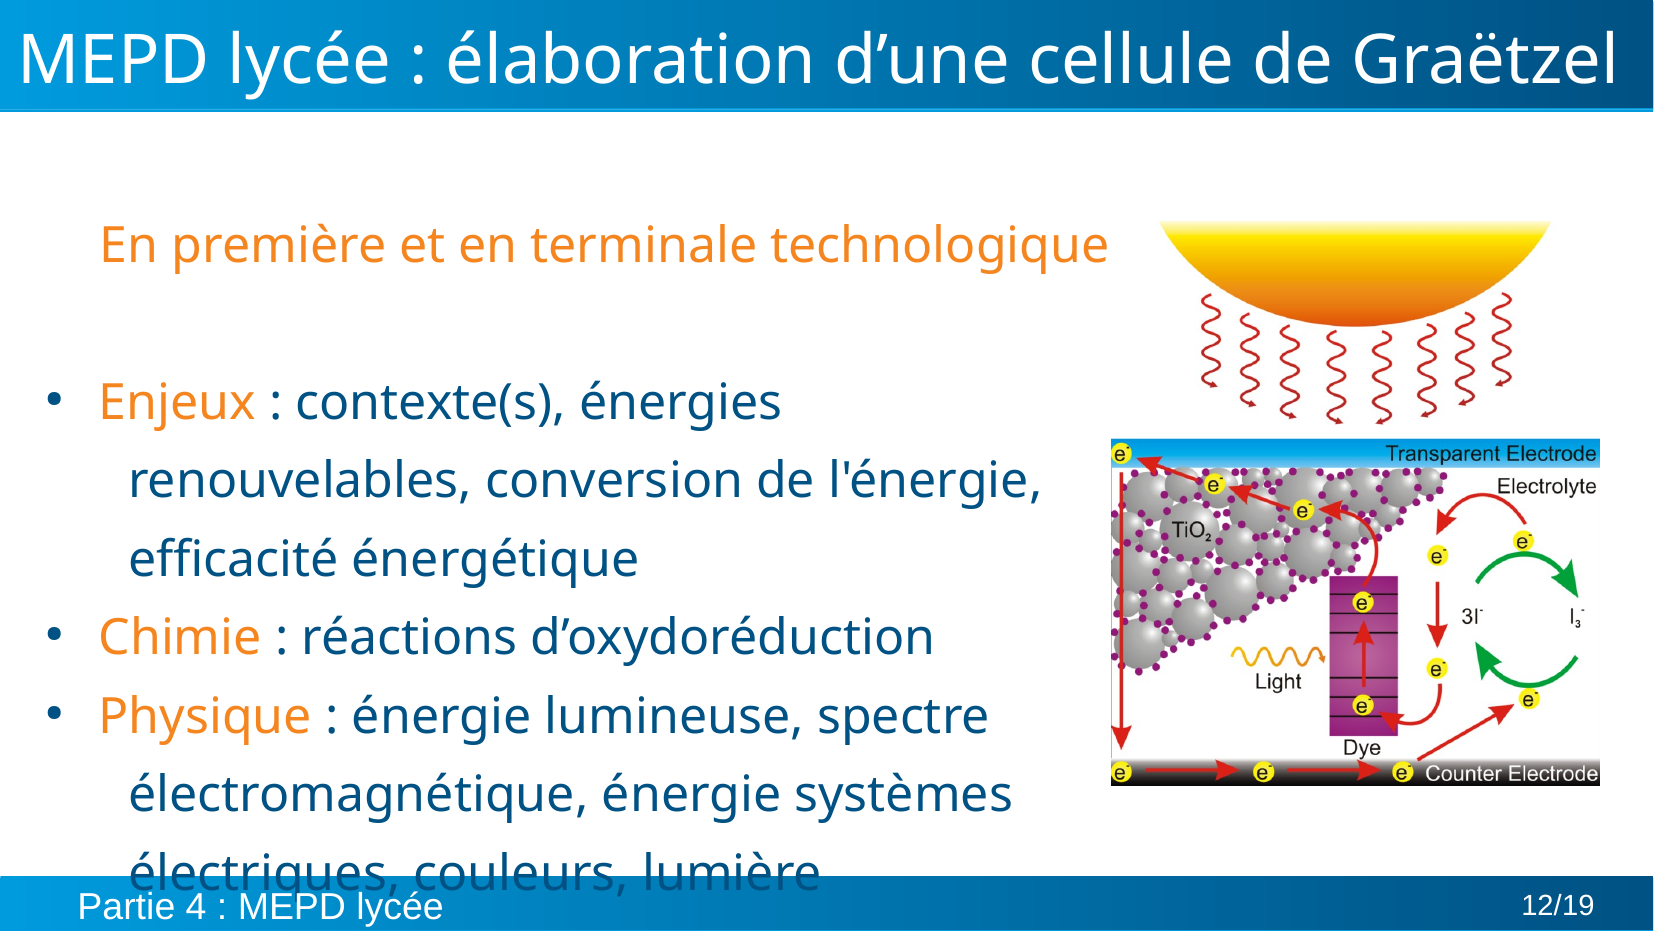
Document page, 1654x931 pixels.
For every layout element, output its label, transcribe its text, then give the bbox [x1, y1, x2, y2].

title MEPD lycée : élaboration d’une cellule de Graëtzel [0, 0, 1638, 134]
text_box Partie 4 : MEPD lycée [62, 878, 459, 931]
list En première et en terminale technologique Enjeux : contexte(s), énergies renouvelables, conversion de l'énergie, efficacité énergétique Chimie : réactions d’oxydoréduction Physique : énergie lumineuse, spectre électromagnétique, énergie systèmes électriques, couleurs, lumière [0, 198, 1112, 790]
picture [1111, 443, 1600, 786]
picture [1111, 221, 1600, 439]
